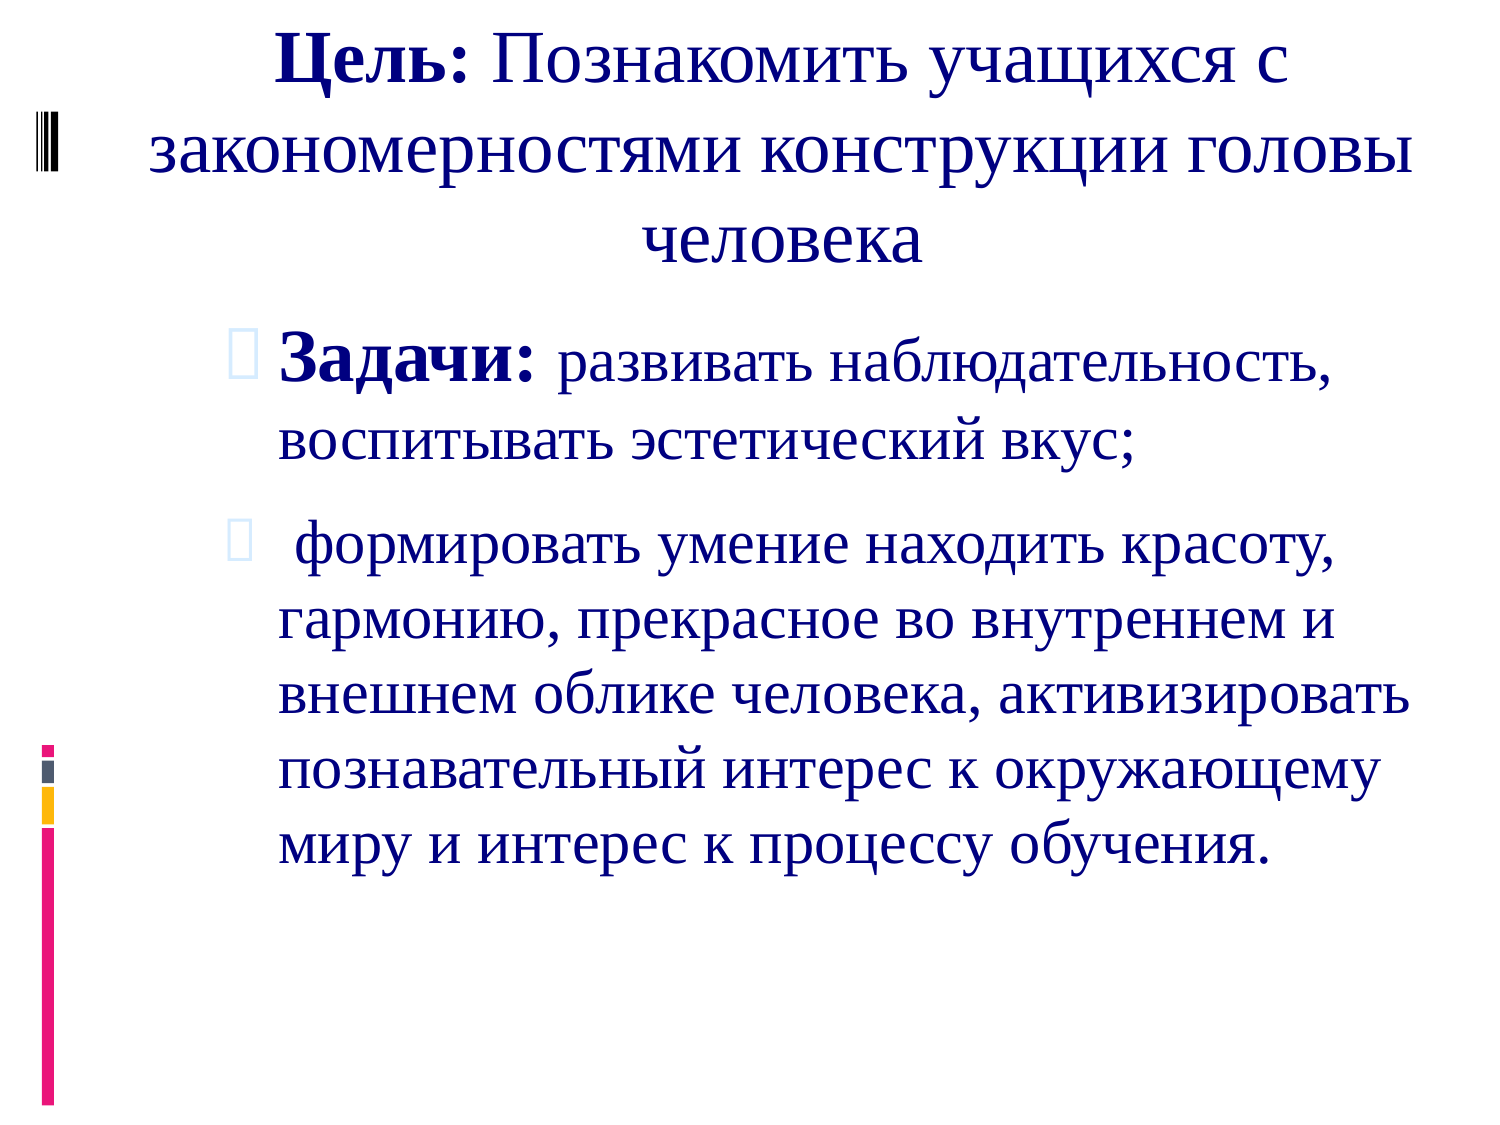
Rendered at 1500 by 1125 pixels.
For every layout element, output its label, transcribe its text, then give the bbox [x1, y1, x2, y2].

title Цель: Познакомить учащихся с закономерностями конструкции головы человека [64, 0, 1500, 240]
list Задачи: развивать наблюдательность, воспитывать эстетический вкус; формировать умение находить красоту, гармонию, прекрасное во внутреннем и внешнем облике человека, активизировать познавательный интерес к окружающему миру и интерес к процессу обучения. классной доске зарисовки головы. [196, 299, 1472, 1050]
